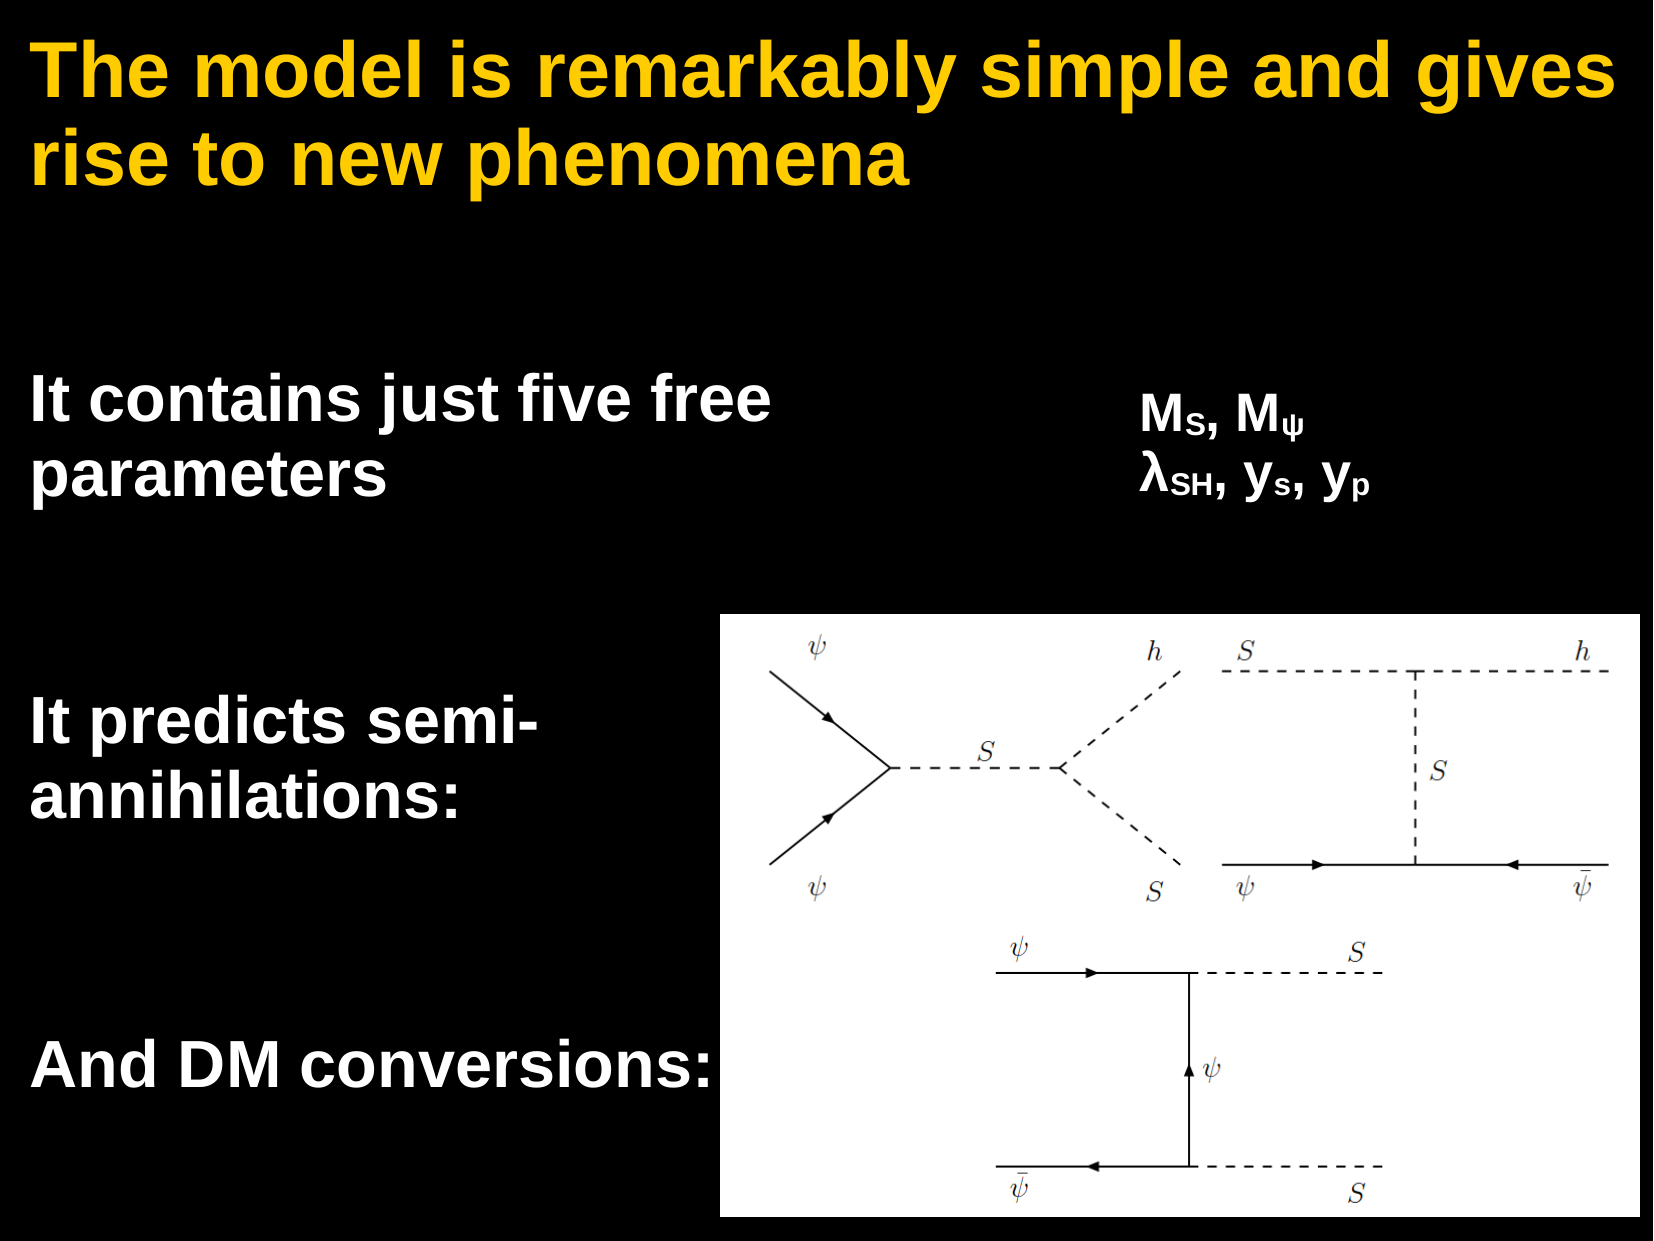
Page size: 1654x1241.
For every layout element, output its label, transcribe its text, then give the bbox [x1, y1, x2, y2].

picture [720, 614, 1640, 1217]
text_box It contains just five free parameters [15, 353, 856, 541]
text_box It predicts semi-annihilations: [15, 675, 720, 841]
text_box And DM conversions: [15, 1020, 720, 1185]
text_box MS, Mψ λSH, ys, yp [1125, 375, 1561, 511]
text_box The model is remarkably simple and gives rise to new phenomena [15, 18, 1653, 237]
